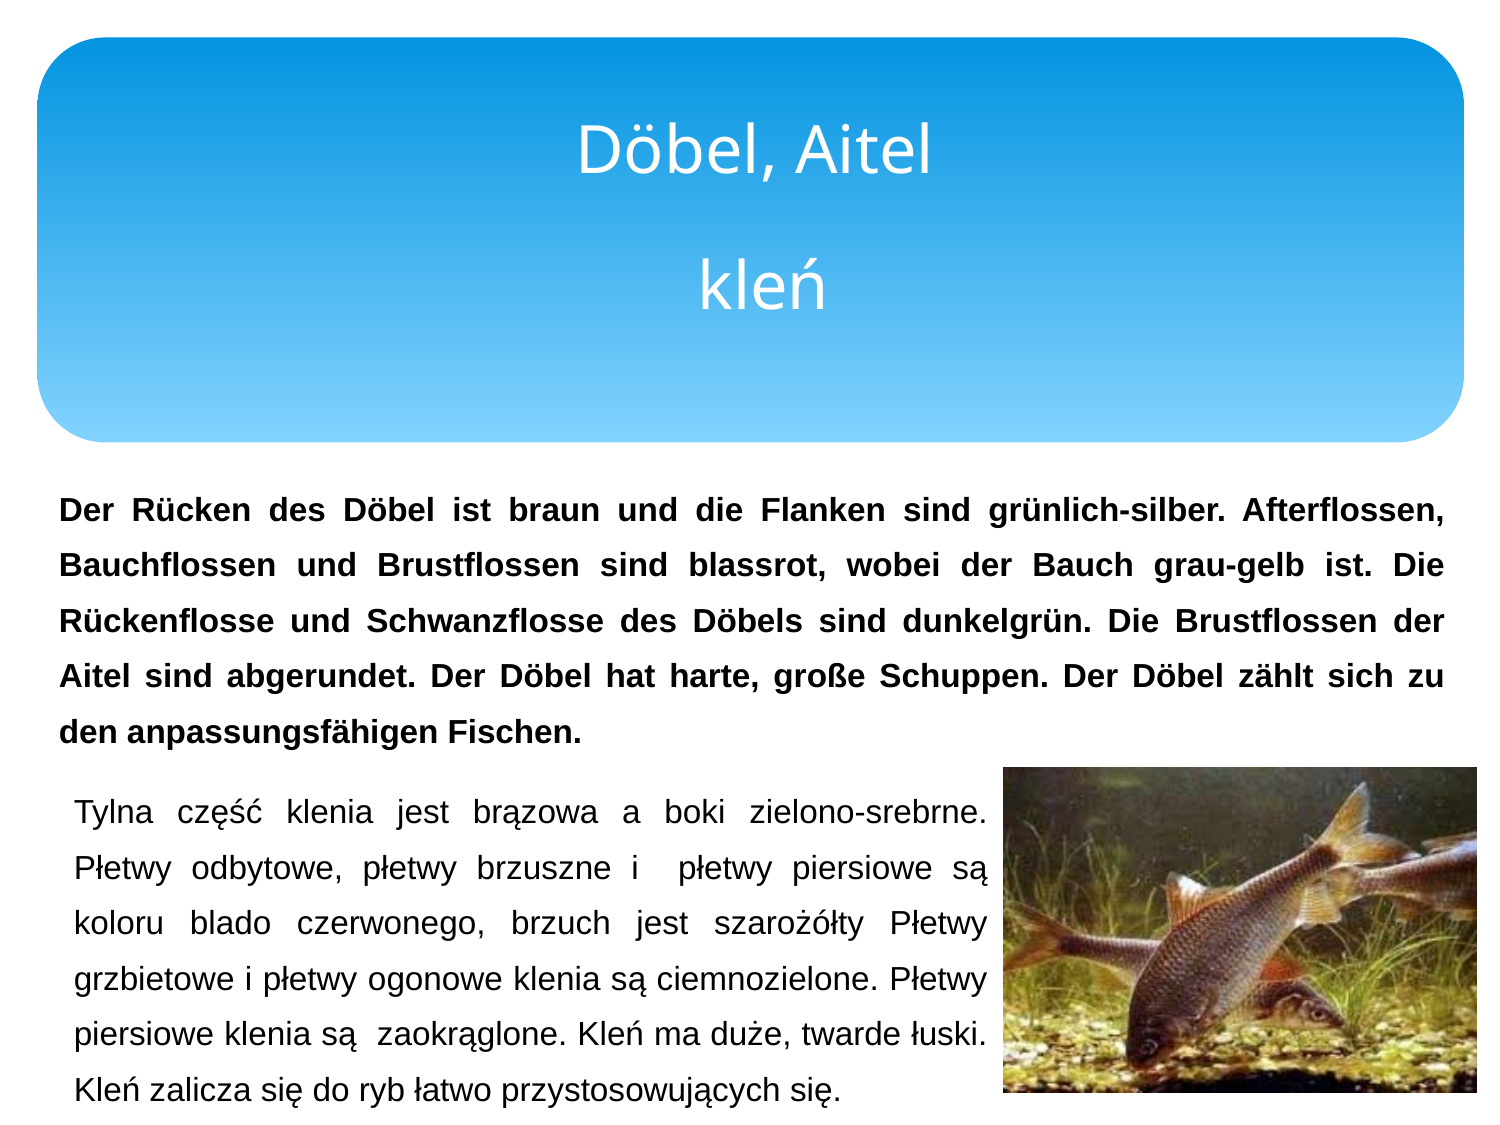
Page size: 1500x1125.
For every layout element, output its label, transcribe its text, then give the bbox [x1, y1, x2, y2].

title Döbel, Aitel kleń [88, 91, 1439, 296]
text_box Tylna część klenia jest brązowa a boki zielono-srebrne. Płetwy odbytowe, płetwy brzuszne i płetwy piersiowe są koloru blado czerwonego, brzuch jest szarożółty Płetwy grzbietowe i płetwy ogonowe klenia są ciemnozielone. Płetwy piersiowe klenia są zaokrąglone. Kleń ma duże, twarde łuski. Kleń zalicza się do ryb łatwo przystosowujących się. [59, 767, 1004, 1125]
picture [1003, 767, 1477, 1093]
subtitle Der Rücken des Döbel ist braun und die Flanken sind grünlich-silber. Afterflossen, Bauchflossen und Brustflossen sind blassrot, wobei der Bauch grau-gelb ist. Die Rückenflosse und Schwanzflosse des Döbels sind dunkelgrün. Die Brustflossen der Aitel sind abgerundet. Der Döbel hat harte, große Schuppen. Der Döbel zählt sich zu den anpassungsfähigen Fischen. [59, 477, 1447, 746]
